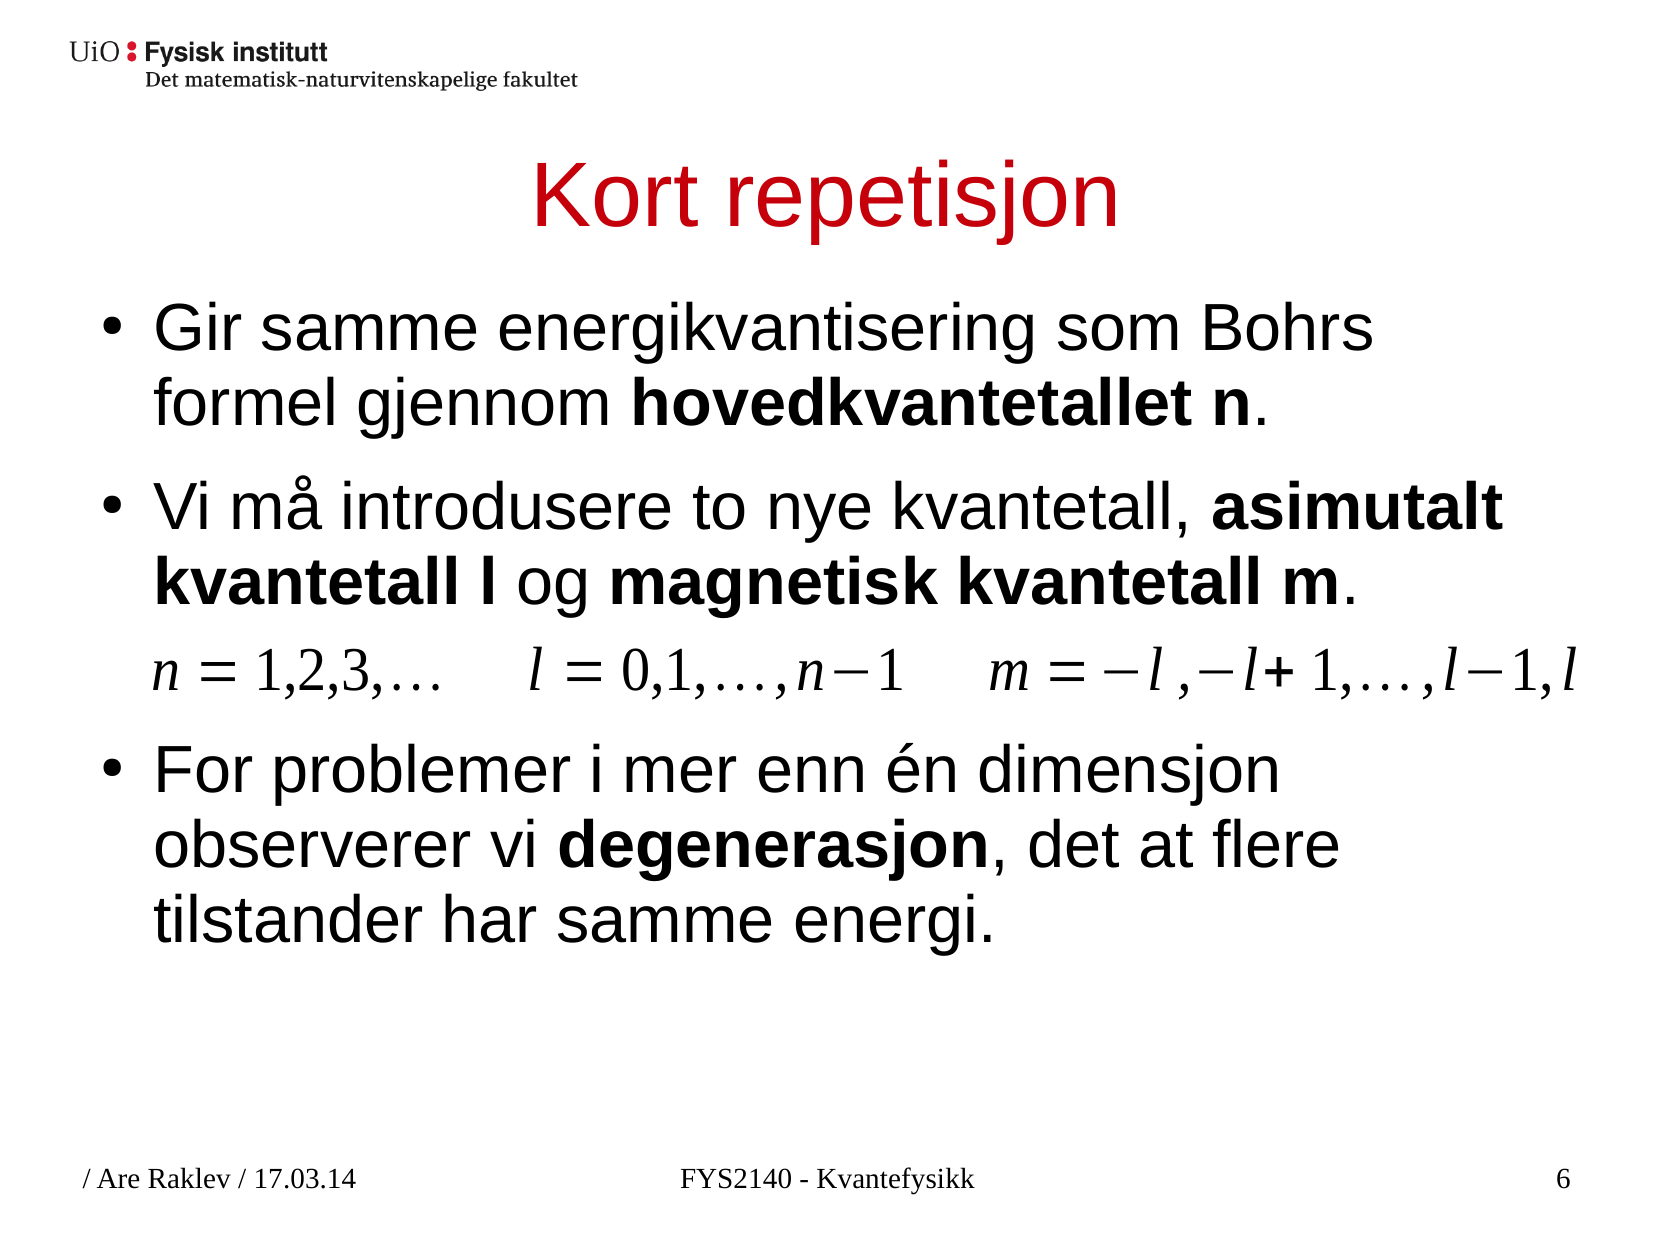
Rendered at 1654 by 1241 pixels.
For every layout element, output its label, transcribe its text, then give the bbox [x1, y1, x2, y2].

title Kort repetisjon [82, 90, 1571, 290]
chart [521, 635, 1588, 705]
list Gir samme energikvantisering som Bohrs formel gjennom hovedkvantetallet n. Vi må introdusere to nye kvantetall, asimutalt kvantetall l og magnetisk kvantetall m. For problemer i mer enn én dimensjon observerer vi degenerasjon, det at flere tilstander har samme energi. [82, 290, 1576, 1094]
chart [143, 635, 451, 704]
picture [68, 37, 581, 93]
